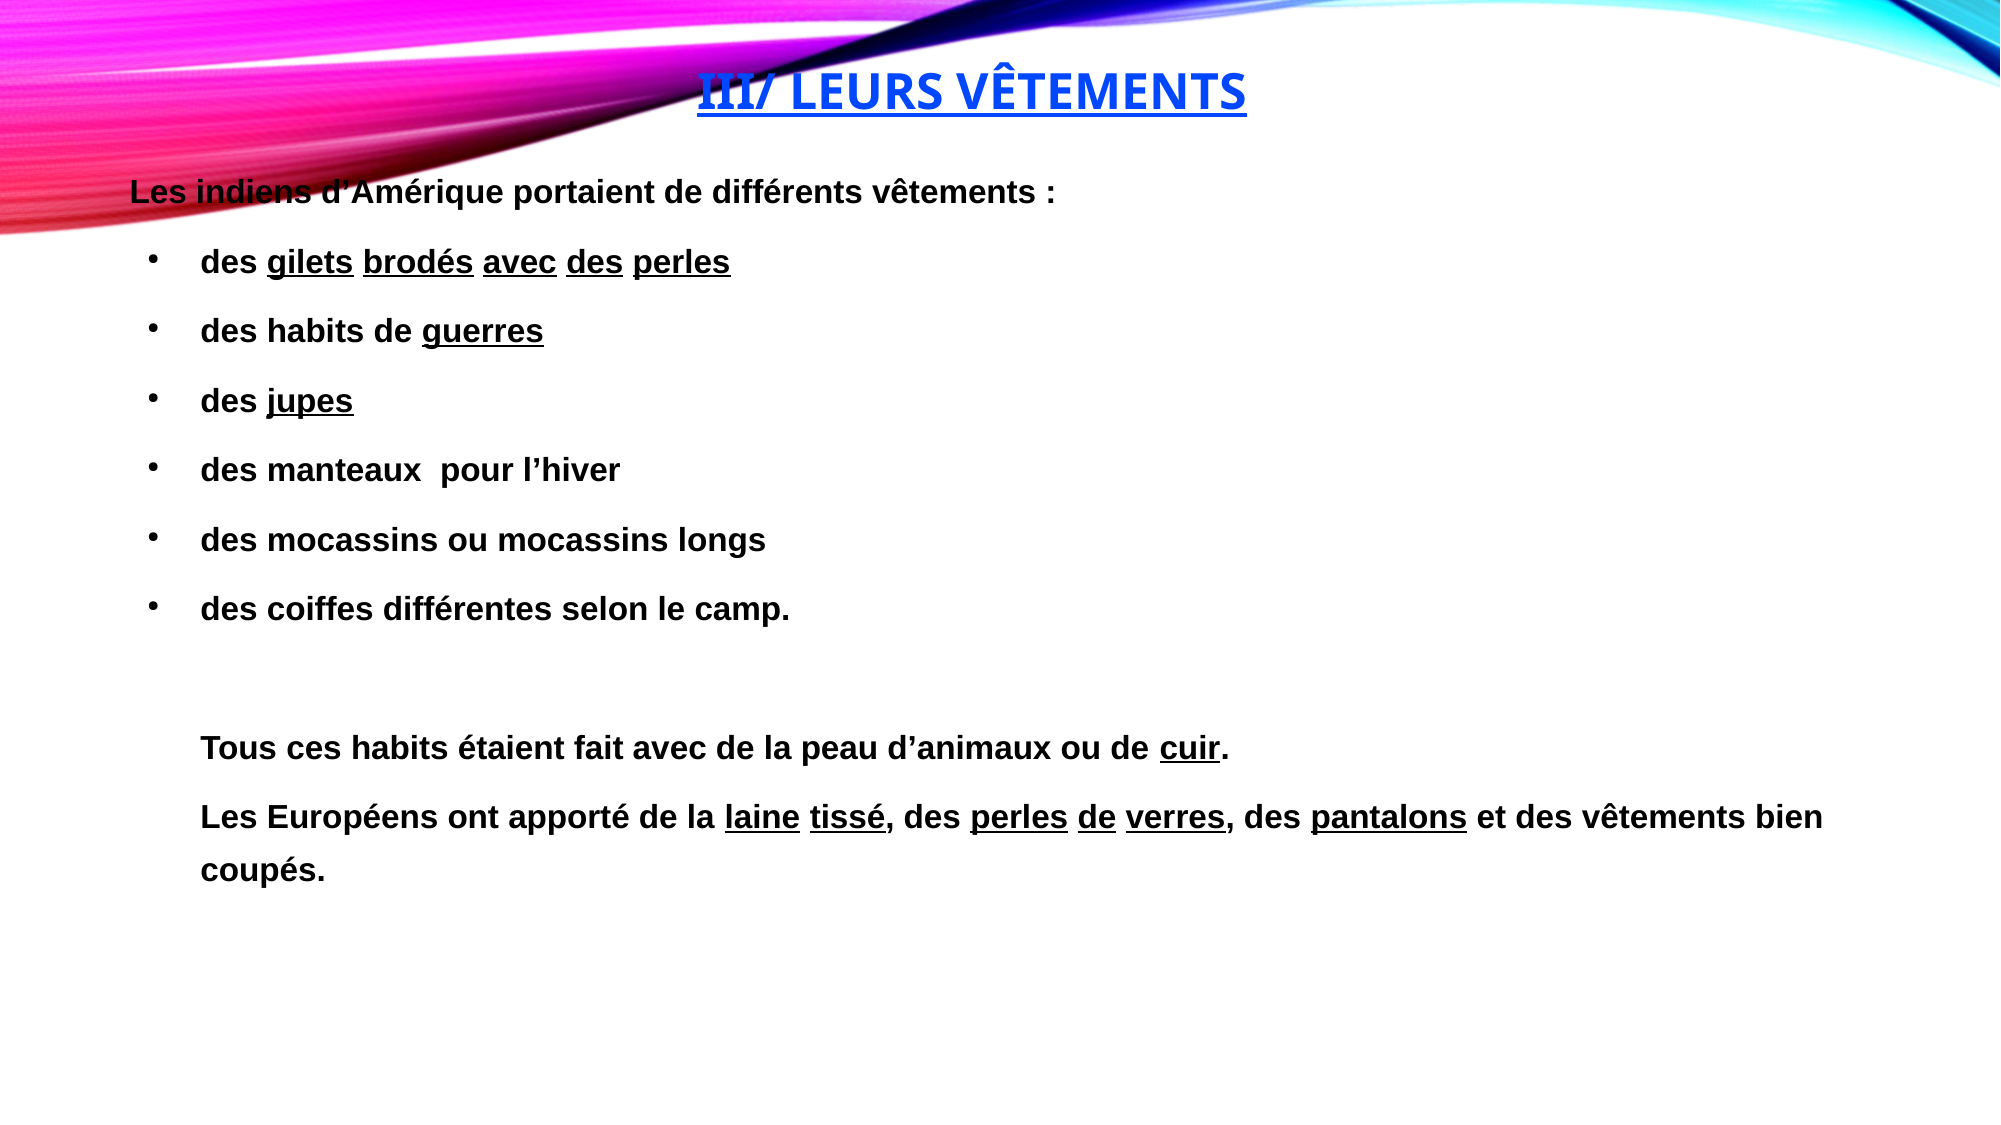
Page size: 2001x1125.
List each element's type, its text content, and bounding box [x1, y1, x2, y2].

title III/ LEURS VÊTEMENTS [265, 59, 1679, 167]
picture [0, 0, 2000, 237]
list Les indiens d’Amérique portaient de différents vêtements : des gilets brodés avec des perles des habits de guerres des jupes des manteaux pour l’hiver des mocassins ou mocassins longs des coiffes différentes selon le camp. Tous ces habits étaient fait avec de la peau d’animaux ou de cuir. Les Européens ont apporté de la laine tissé, des perles de verres, des pantalons et des vêtements bien coupés. [114, 167, 1890, 1093]
